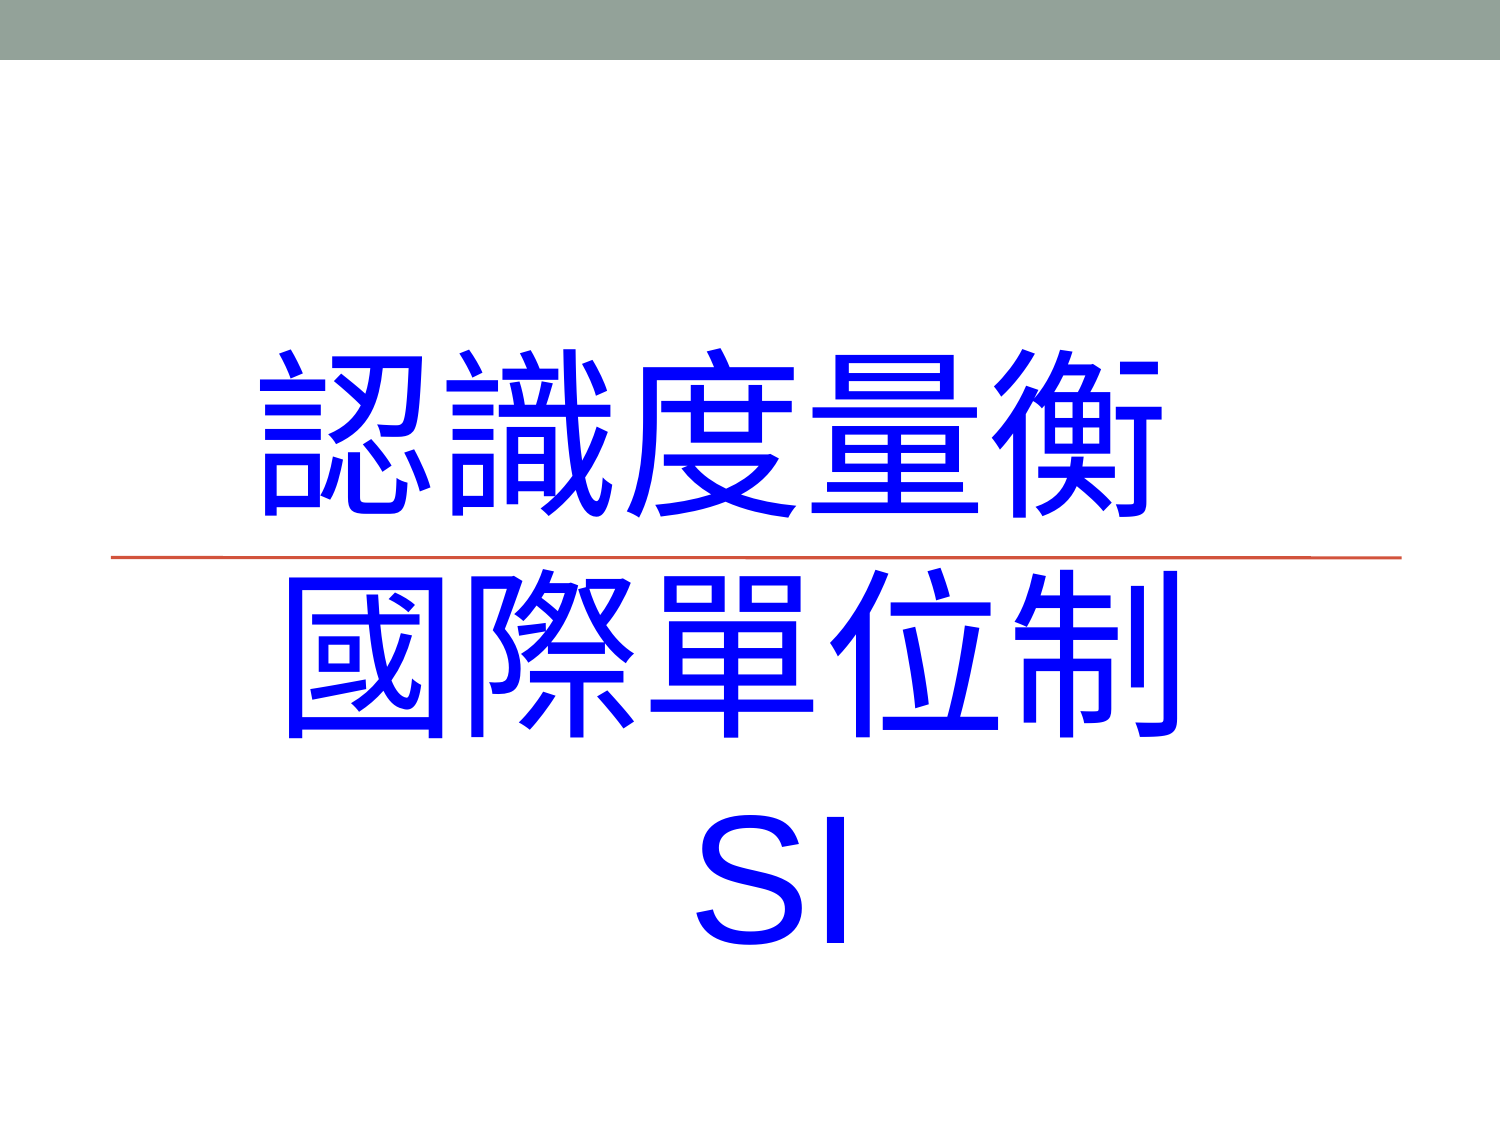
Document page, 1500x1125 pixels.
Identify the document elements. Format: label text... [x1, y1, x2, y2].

title 認識度量衡 國際單位制 SI [59, 224, 1406, 988]
